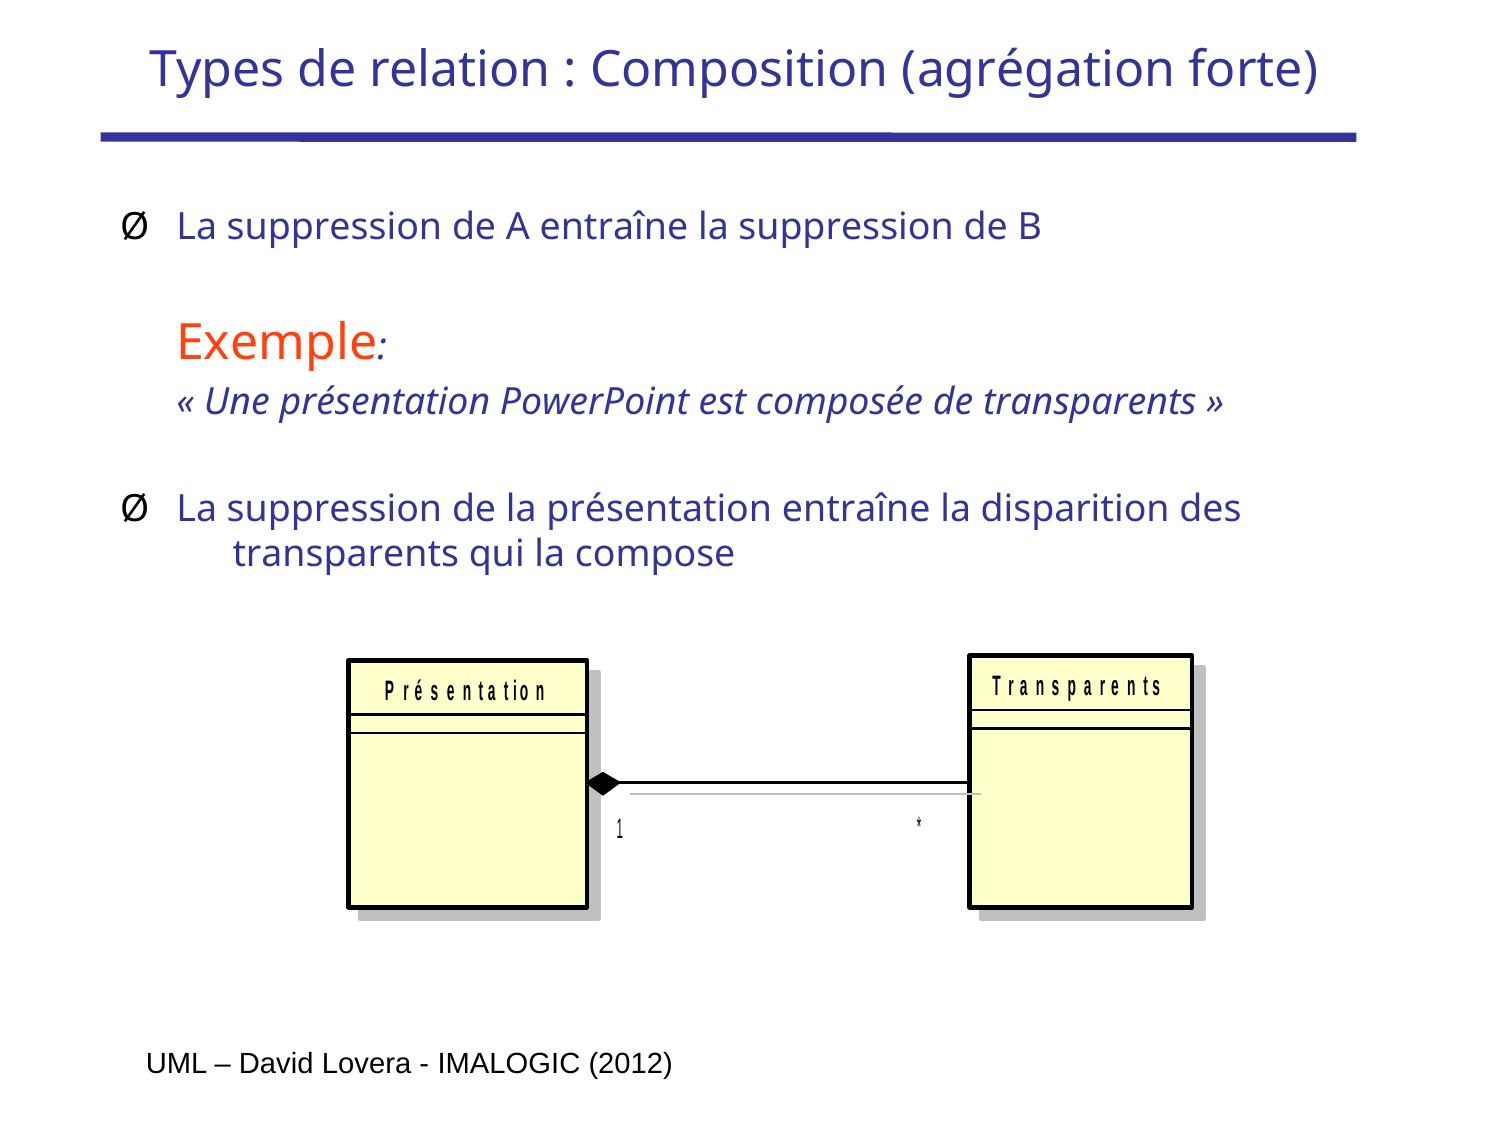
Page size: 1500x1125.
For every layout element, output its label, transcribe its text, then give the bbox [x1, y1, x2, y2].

picture [325, 631, 1216, 931]
list La suppression de A entraîne la suppression de B Exemple: « Une présentation PowerPoint est composée de transparents » La suppression de la présentation entraîne la disparition des transparents qui la compose [105, 195, 1396, 991]
list UML – David Lovera - IMALOGIC (2012) [75, 1047, 1425, 1087]
text_box Types de relation : Composition (agrégation forte) [134, 29, 1334, 104]
